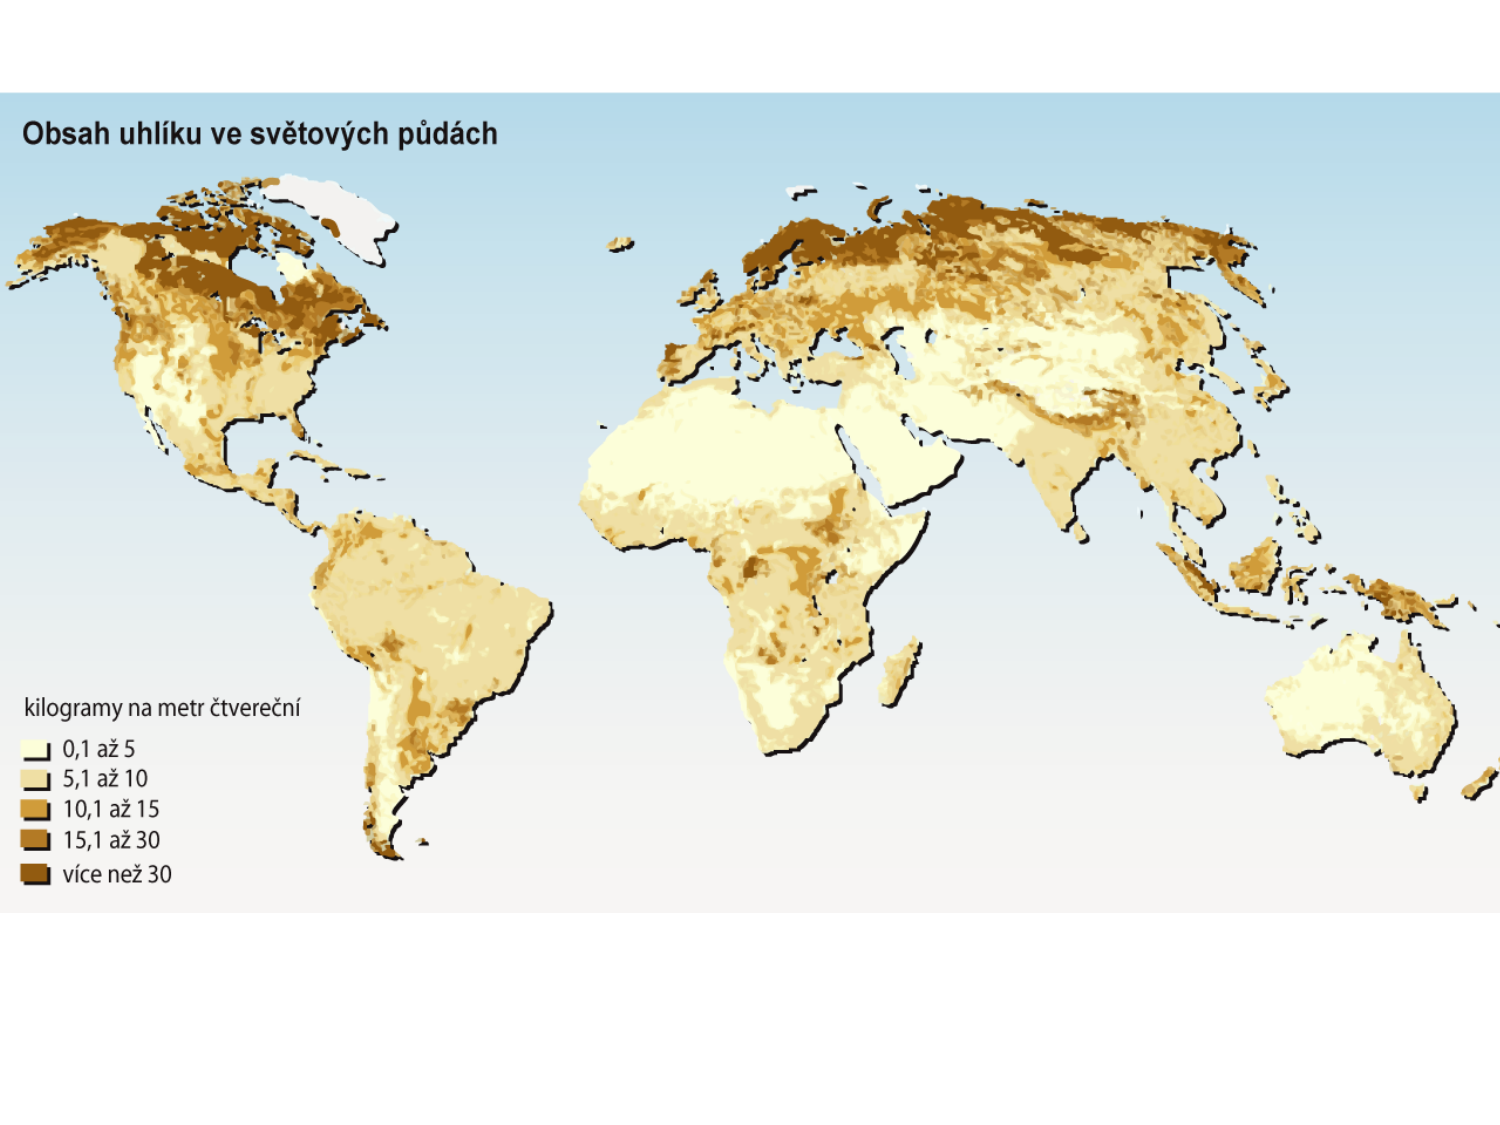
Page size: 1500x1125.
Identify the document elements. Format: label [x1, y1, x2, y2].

picture [0, 90, 1500, 913]
